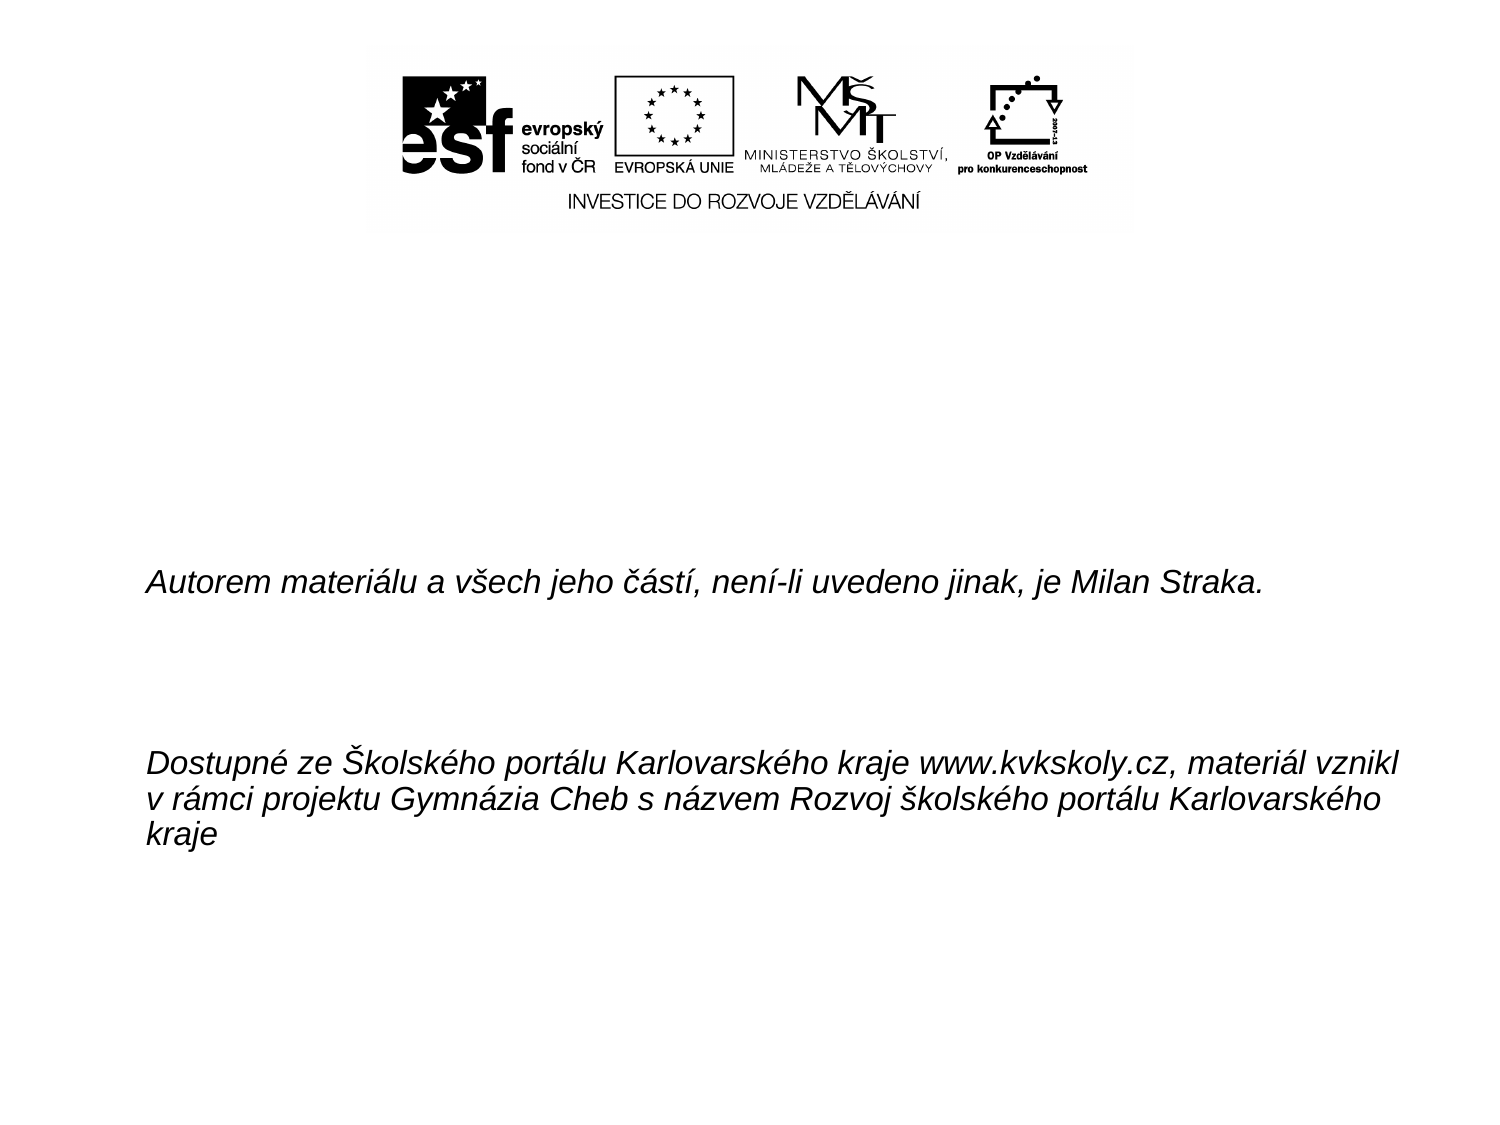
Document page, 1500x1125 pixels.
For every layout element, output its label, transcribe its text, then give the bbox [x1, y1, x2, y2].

list Autorem materiálu a všech jeho částí, není-li uvedeno jinak, je Milan Straka. Dostupné ze Školského portálu Karlovarského kraje www.kvkskoly.cz, materiál vznikl v rámci projektu Gymnázia Cheb s názvem Rozvoj školského portálu Karlovarského kraje [75, 262, 1426, 1006]
picture [366, 45, 1134, 233]
